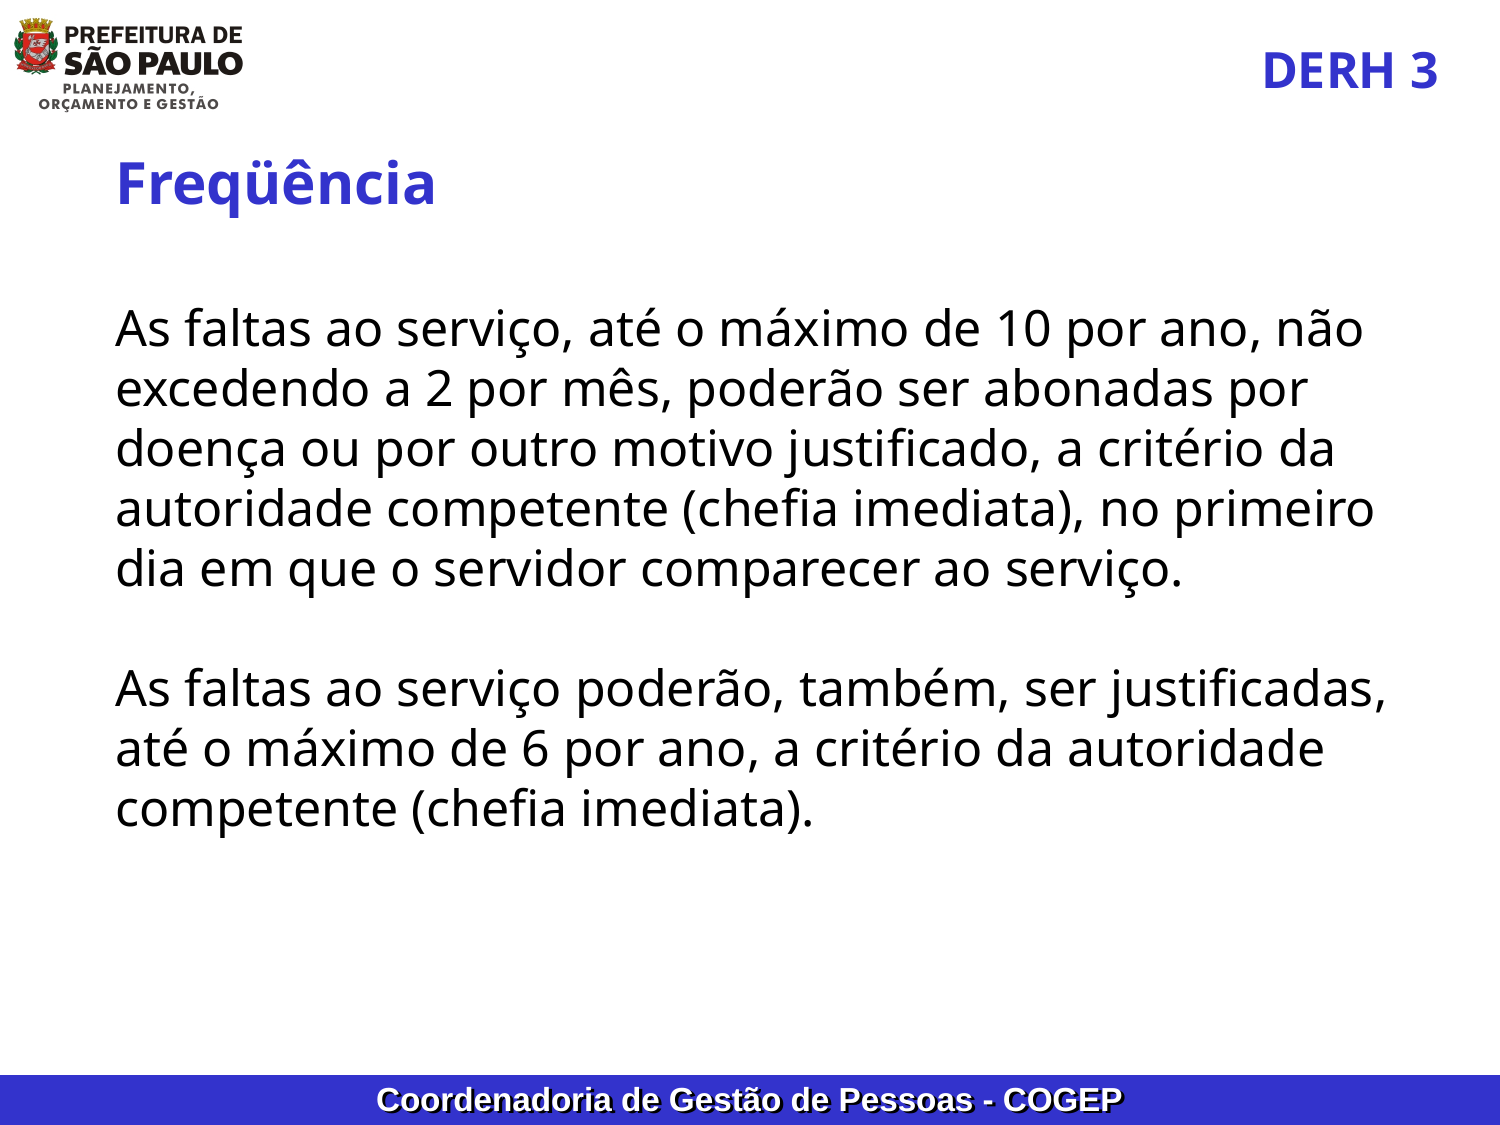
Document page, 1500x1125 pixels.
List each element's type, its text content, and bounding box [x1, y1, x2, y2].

text_box Freqüência As faltas ao serviço, até o máximo de 10 por ano, não excedendo a 2 por mês, poderão ser abonadas por doença ou por outro motivo justificado, a critério da autoridade competente (chefia imediata), no primeiro dia em que o servidor comparecer ao serviço. As faltas ao serviço poderão, também, ser justificadas, até o máximo de 6 por ano, a critério da autoridade competente (chefia imediata). [100, 137, 1447, 846]
text_box DERH 3 [1246, 31, 1454, 106]
